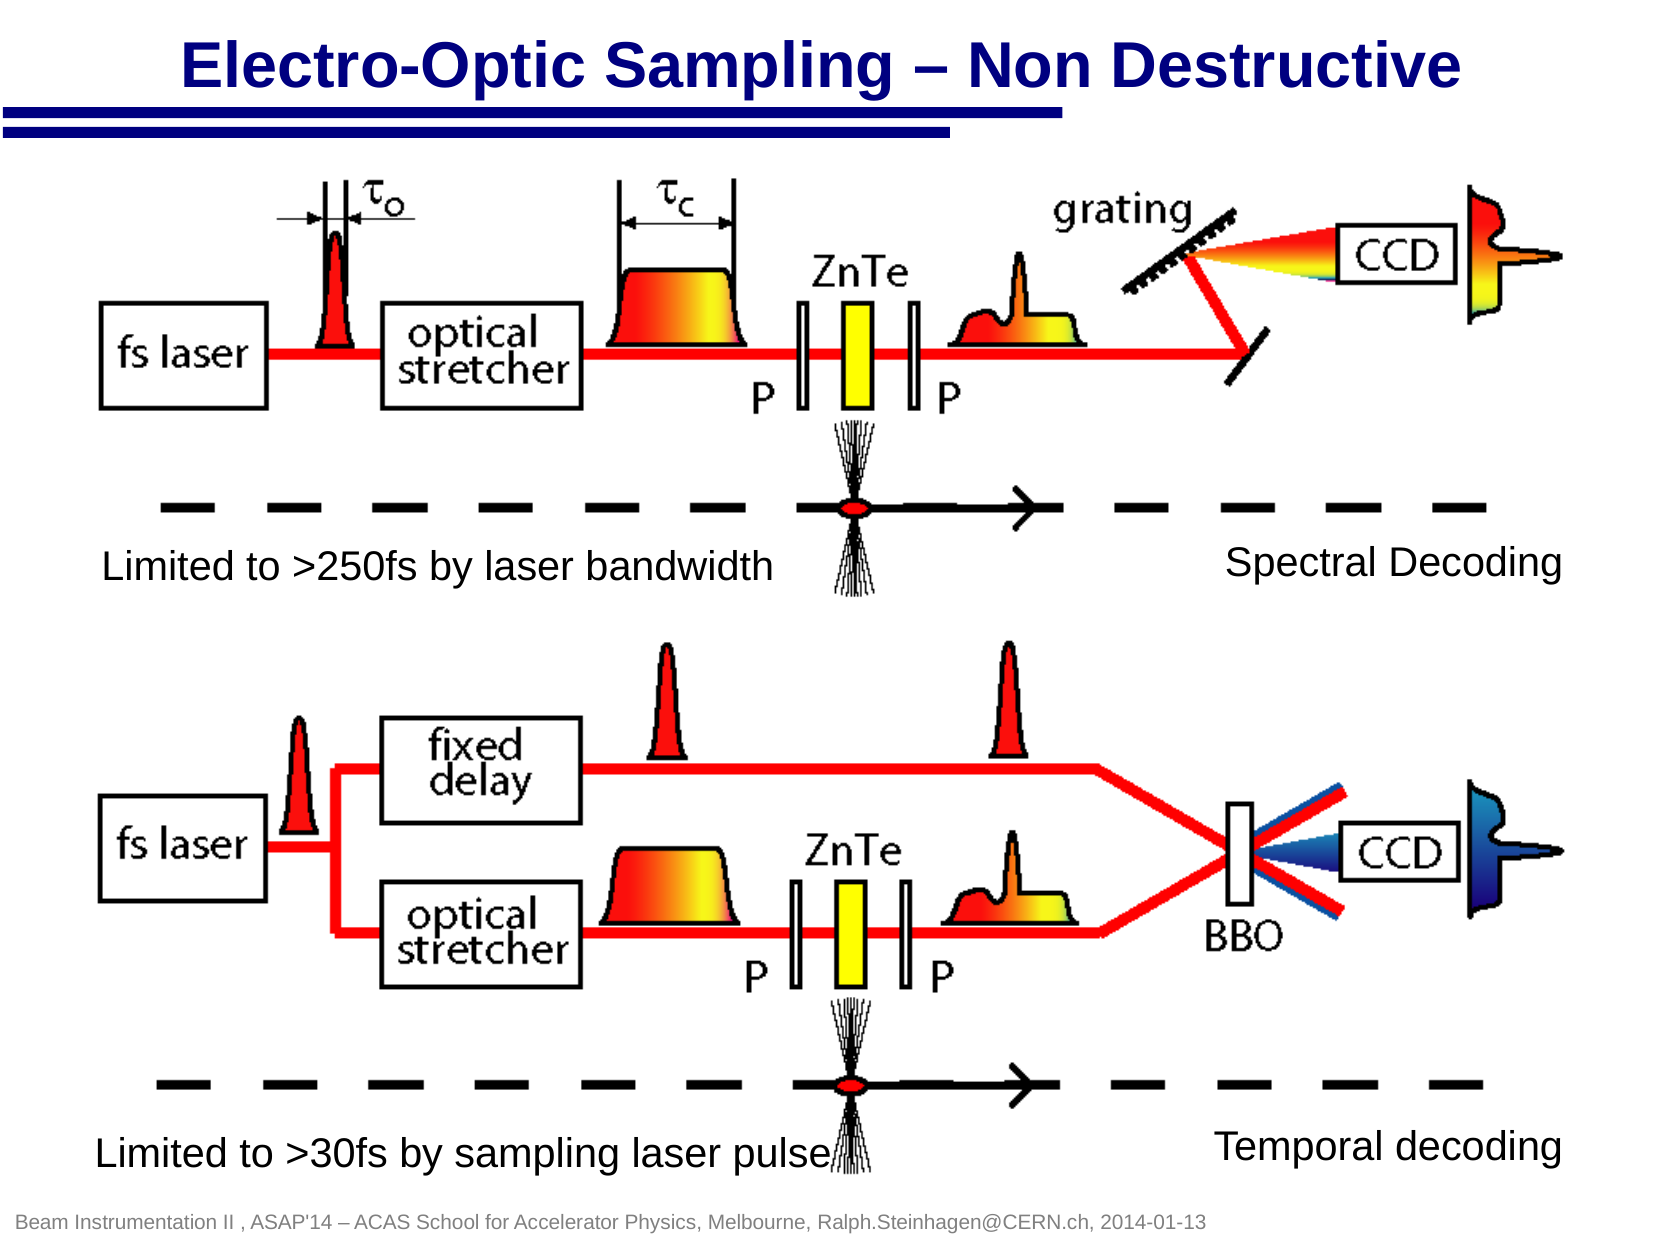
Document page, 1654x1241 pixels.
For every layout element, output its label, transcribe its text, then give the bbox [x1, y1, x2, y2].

picture [79, 622, 1582, 1187]
picture [80, 166, 1582, 605]
text_box Spectral Decoding [1210, 527, 1579, 592]
text_box Limited to >30fs by sampling laser pulse [79, 1118, 848, 1183]
title Electro-Optic Sampling – Non Destructive [165, 0, 1523, 124]
text_box Limited to >250fs by laser bandwidth [86, 531, 790, 597]
text_box Temporal decoding [1198, 1111, 1579, 1176]
